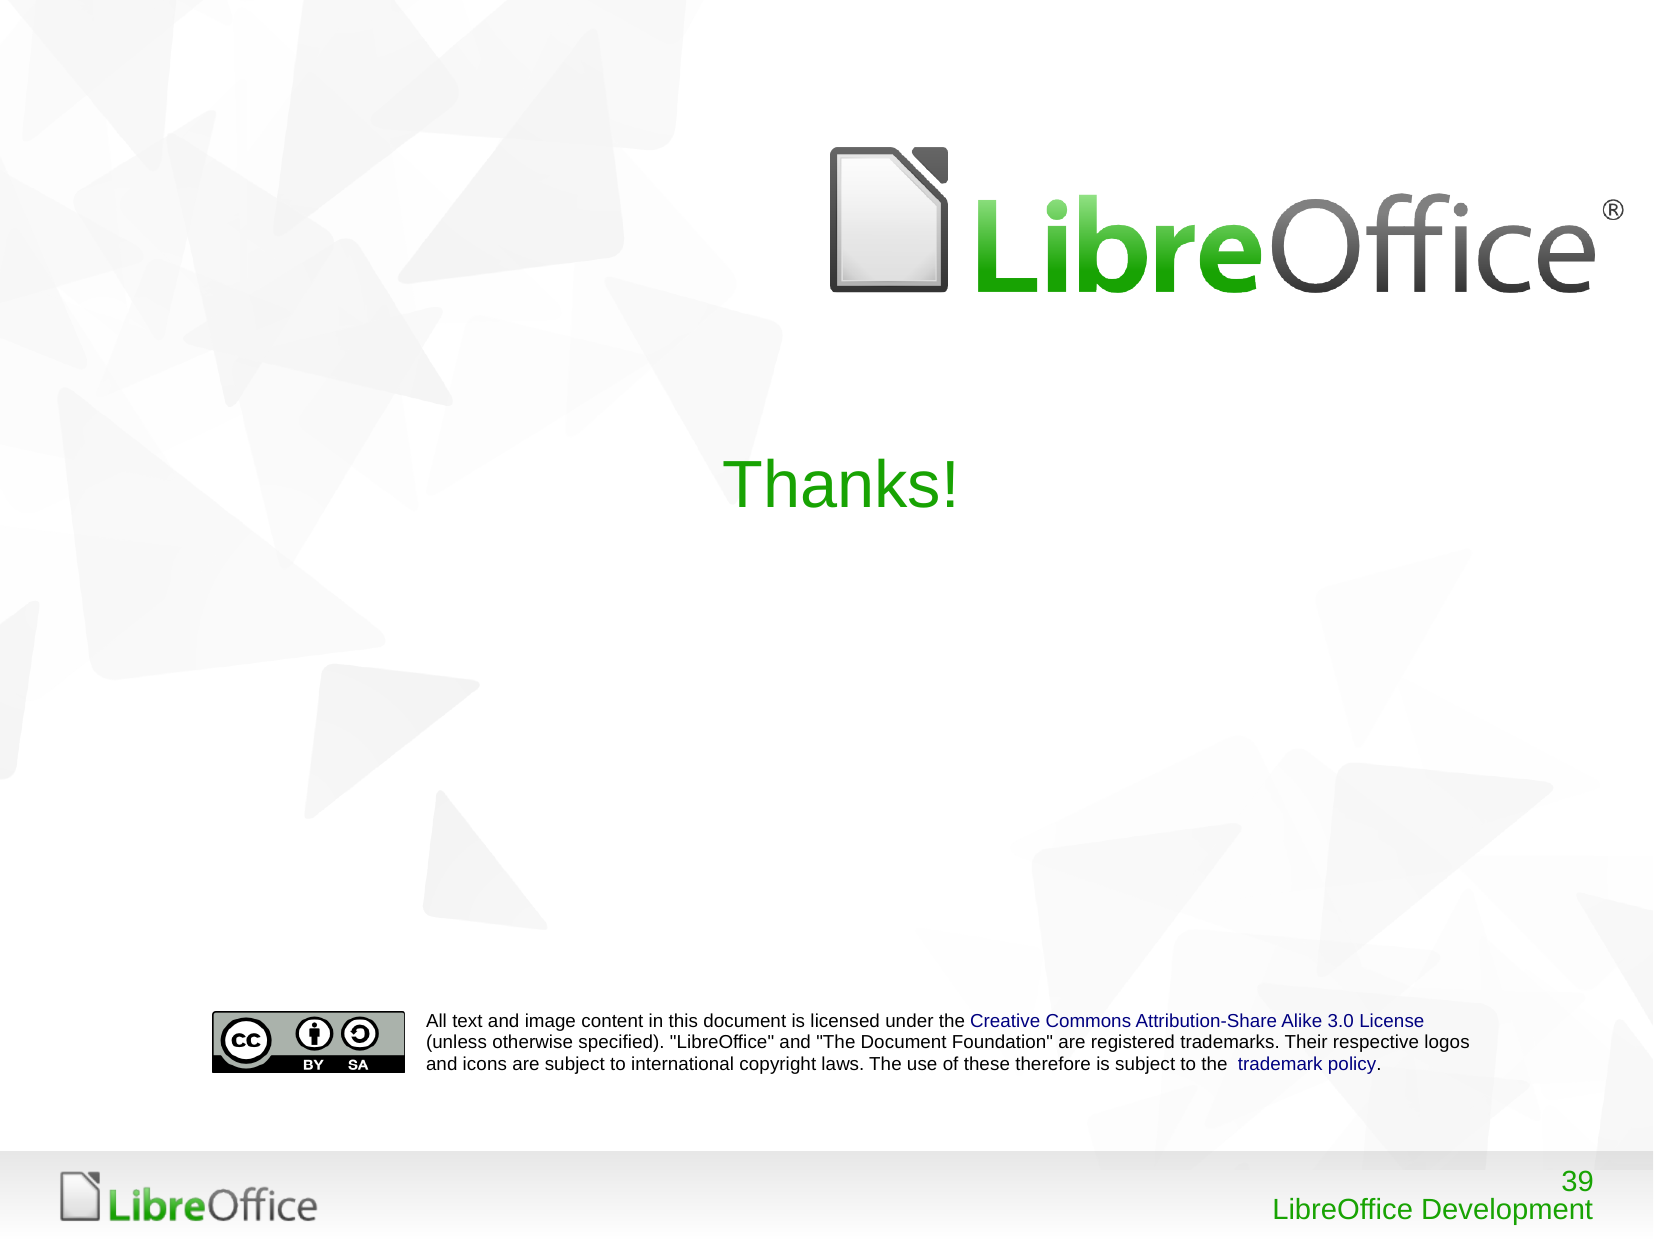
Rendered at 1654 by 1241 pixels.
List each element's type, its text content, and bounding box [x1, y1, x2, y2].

picture [0, 0, 1653, 930]
picture [41, 1152, 337, 1241]
picture [915, 548, 1653, 1170]
title Thanks! [206, 395, 1476, 573]
picture [212, 1011, 405, 1073]
